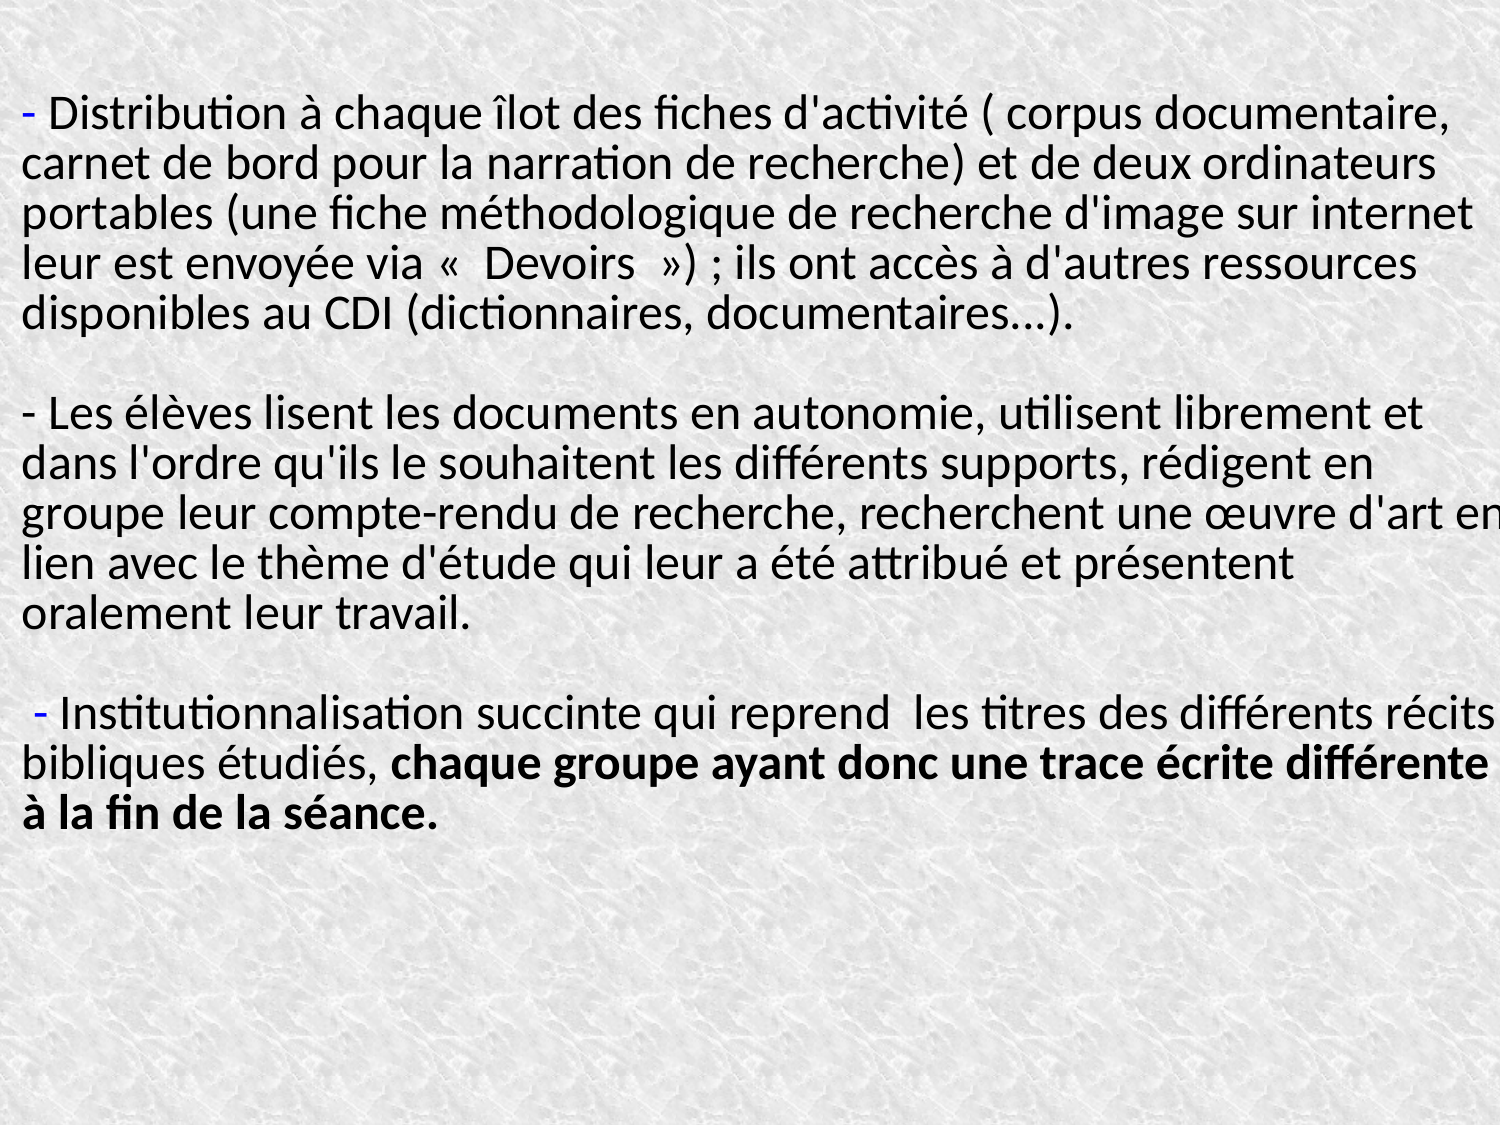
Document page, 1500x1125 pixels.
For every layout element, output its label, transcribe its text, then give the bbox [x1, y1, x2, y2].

text_box - Distribution à chaque îlot des fiches d'activité ( corpus documentaire, carnet de bord pour la narration de recherche) et de deux ordinateurs portables (une fiche méthodologique de recherche d'image sur internet leur est envoyée via « Devoirs ») ; ils ont accès à d'autres ressources disponibles au CDI (dictionnaires, documentaires...). - Les élèves lisent les documents en autonomie, utilisent librement et dans l'ordre qu'ils le souhaitent les différents supports, rédigent en groupe leur compte-rendu de recherche, recherchent une œuvre d'art en lien avec le thème d'étude qui leur a été attribué et présentent oralement leur travail. - Institutionnalisation succinte qui reprend les titres des différents récits bibliques étudiés, chaque groupe ayant donc une trace écrite différente à la fin de la séance. [7, 18, 1500, 1111]
picture [0, 0, 1500, 1125]
